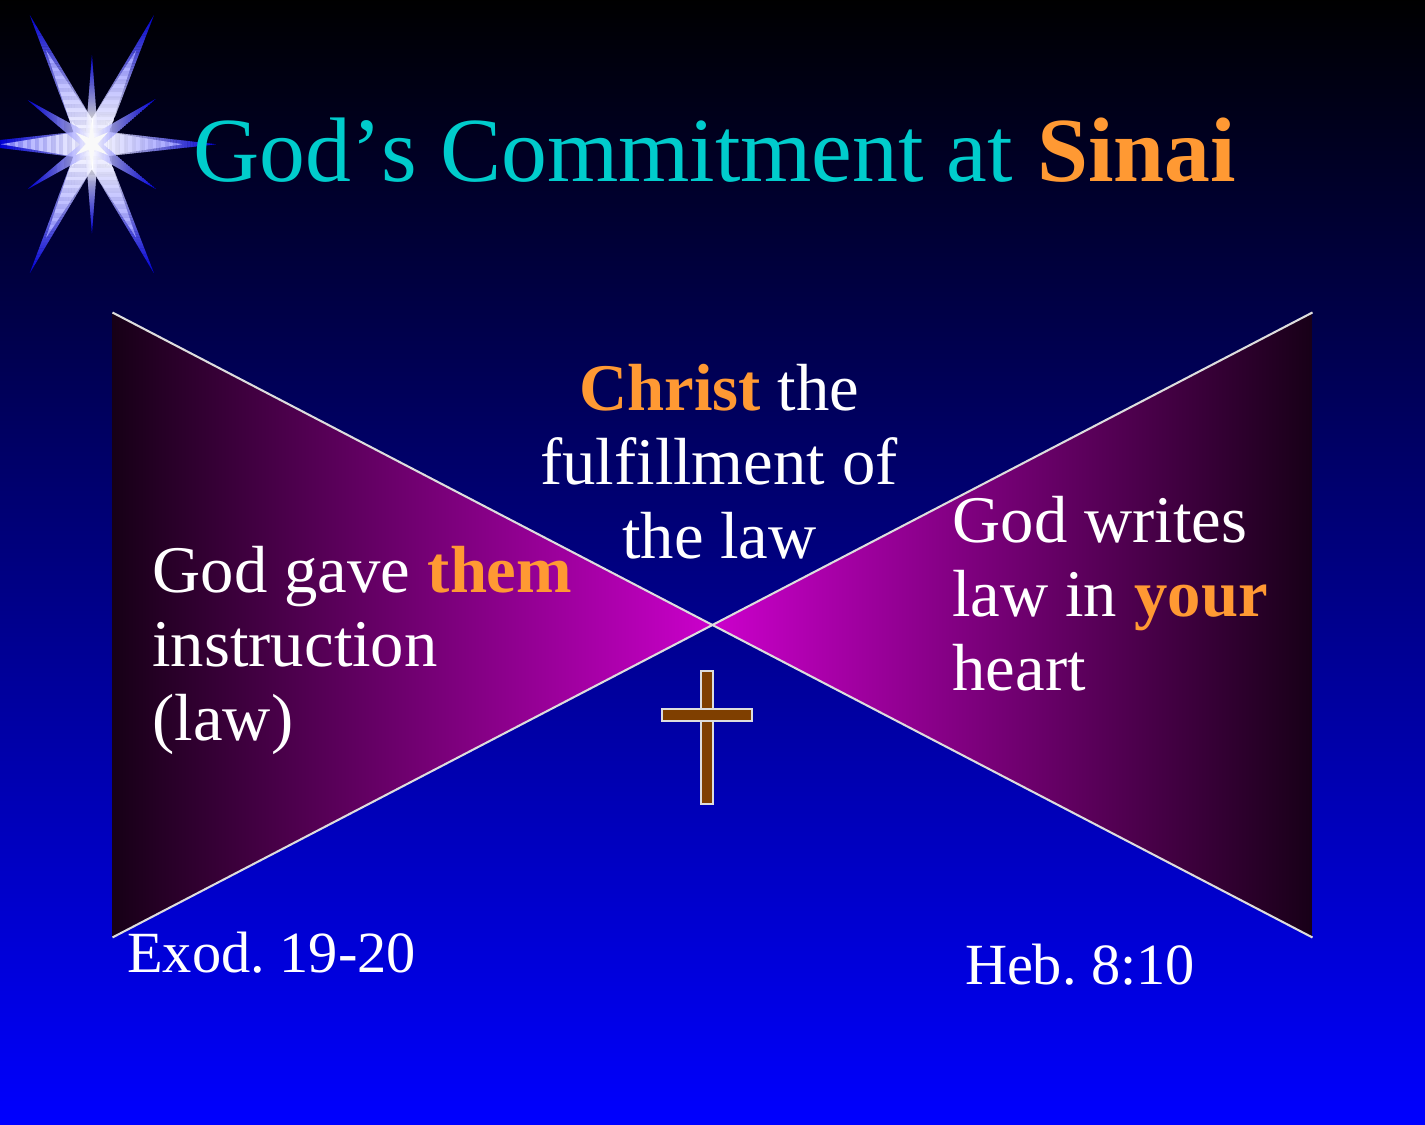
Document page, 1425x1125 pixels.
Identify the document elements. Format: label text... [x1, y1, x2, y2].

text_box [1007, 314, 1313, 474]
text_box [588, 581, 708, 688]
text_box God gave them instruction (law) [137, 524, 588, 837]
text_box Christ the fulfillment of the law [518, 342, 921, 581]
text_box [112, 314, 514, 912]
text_box Heb. 8:10 [950, 924, 1326, 1005]
title God’s Commitment at Sinai [178, 56, 1390, 244]
text_box God writes law in your heart [937, 474, 1350, 713]
text_box [717, 510, 1313, 924]
text_box [661, 671, 753, 804]
text_box Exod. 19-20 [112, 912, 525, 993]
